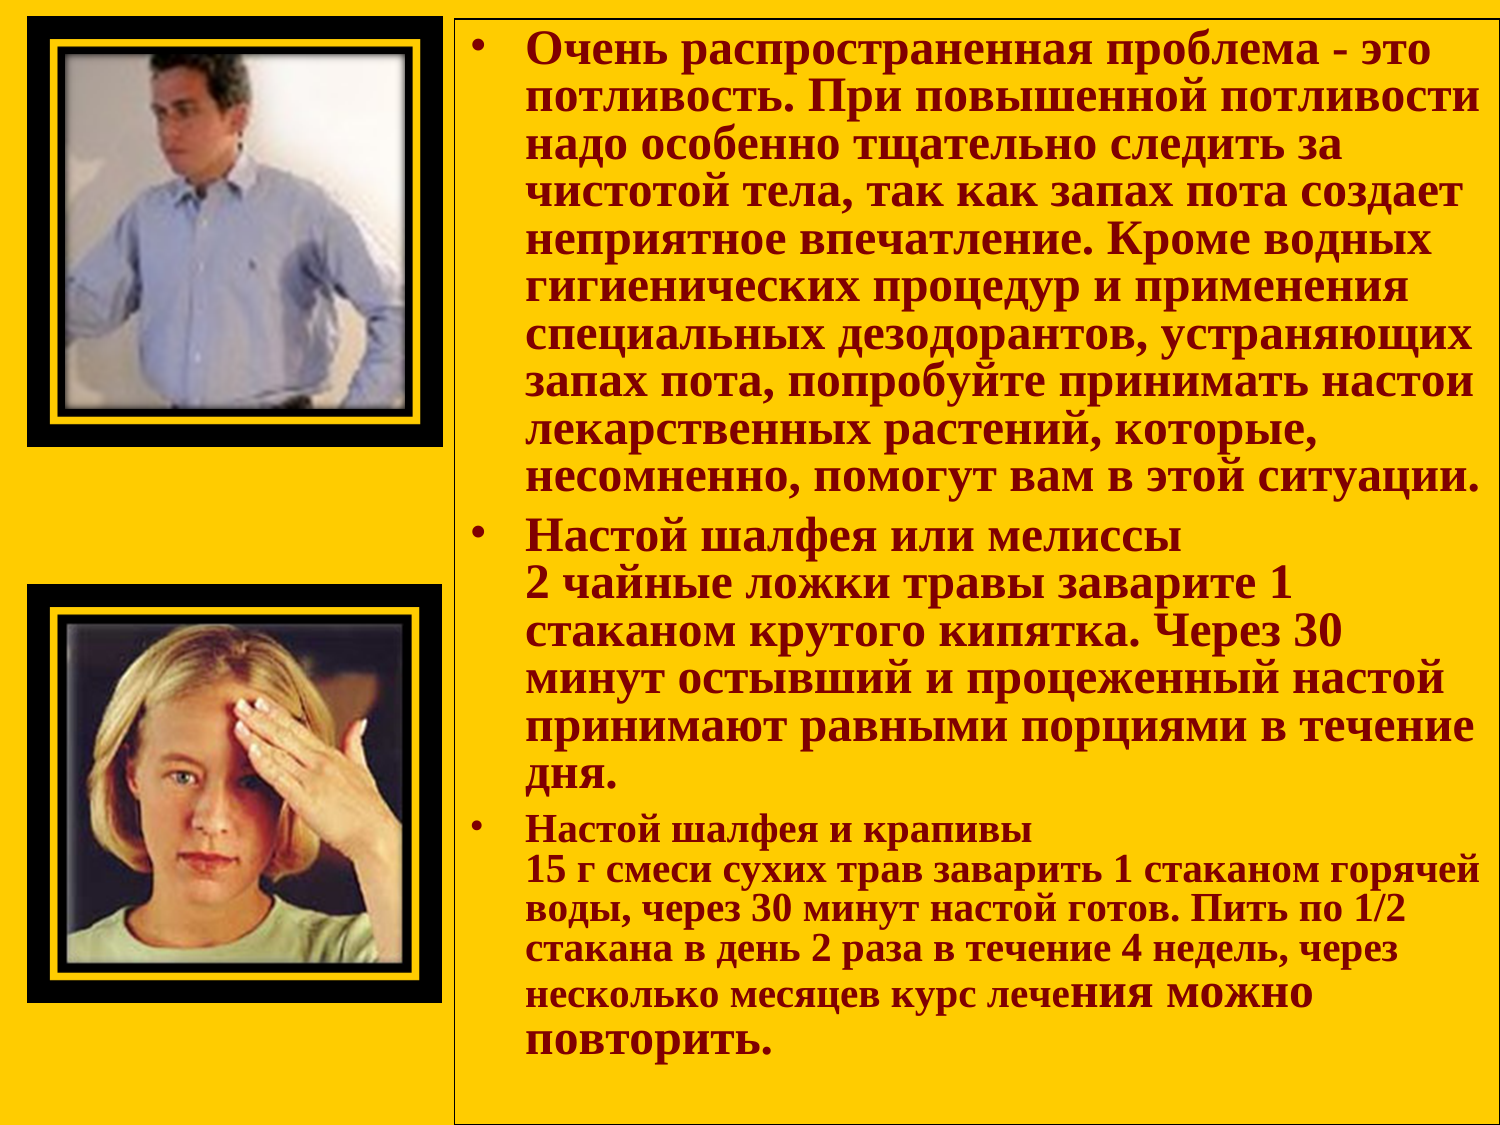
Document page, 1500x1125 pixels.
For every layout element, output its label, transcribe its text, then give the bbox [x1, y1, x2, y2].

picture [27, 16, 443, 447]
list Очень распространенная проблема - это потливость. При повышенной потливости надо особенно тщательно следить за чистотой тела, так как запах пота создает неприятное впечатление. Кроме водных гигиенических процедур и применения специальных дезодорантов, устраняющих запах пота, попробуйте принимать настои лекарственных растений, которые, несомненно, помогут вам в этой ситуации. Настой шалфея или мелиссы 2 чайные ложки травы заварите 1 стаканом крутого кипятка. Через 30 минут остывший и процеженный настой принимают равными порциями в течение дня. Настой шалфея и крапивы 15 г смеси сухих трав заварить 1 стаканом горячей воды, через 30 минут настой готов. Пить по 1/2 стакана в день 2 раза в течение 4 недель, через несколько месяцев курс лечения можно повторить. [454, 19, 1500, 1125]
picture [27, 584, 442, 1003]
